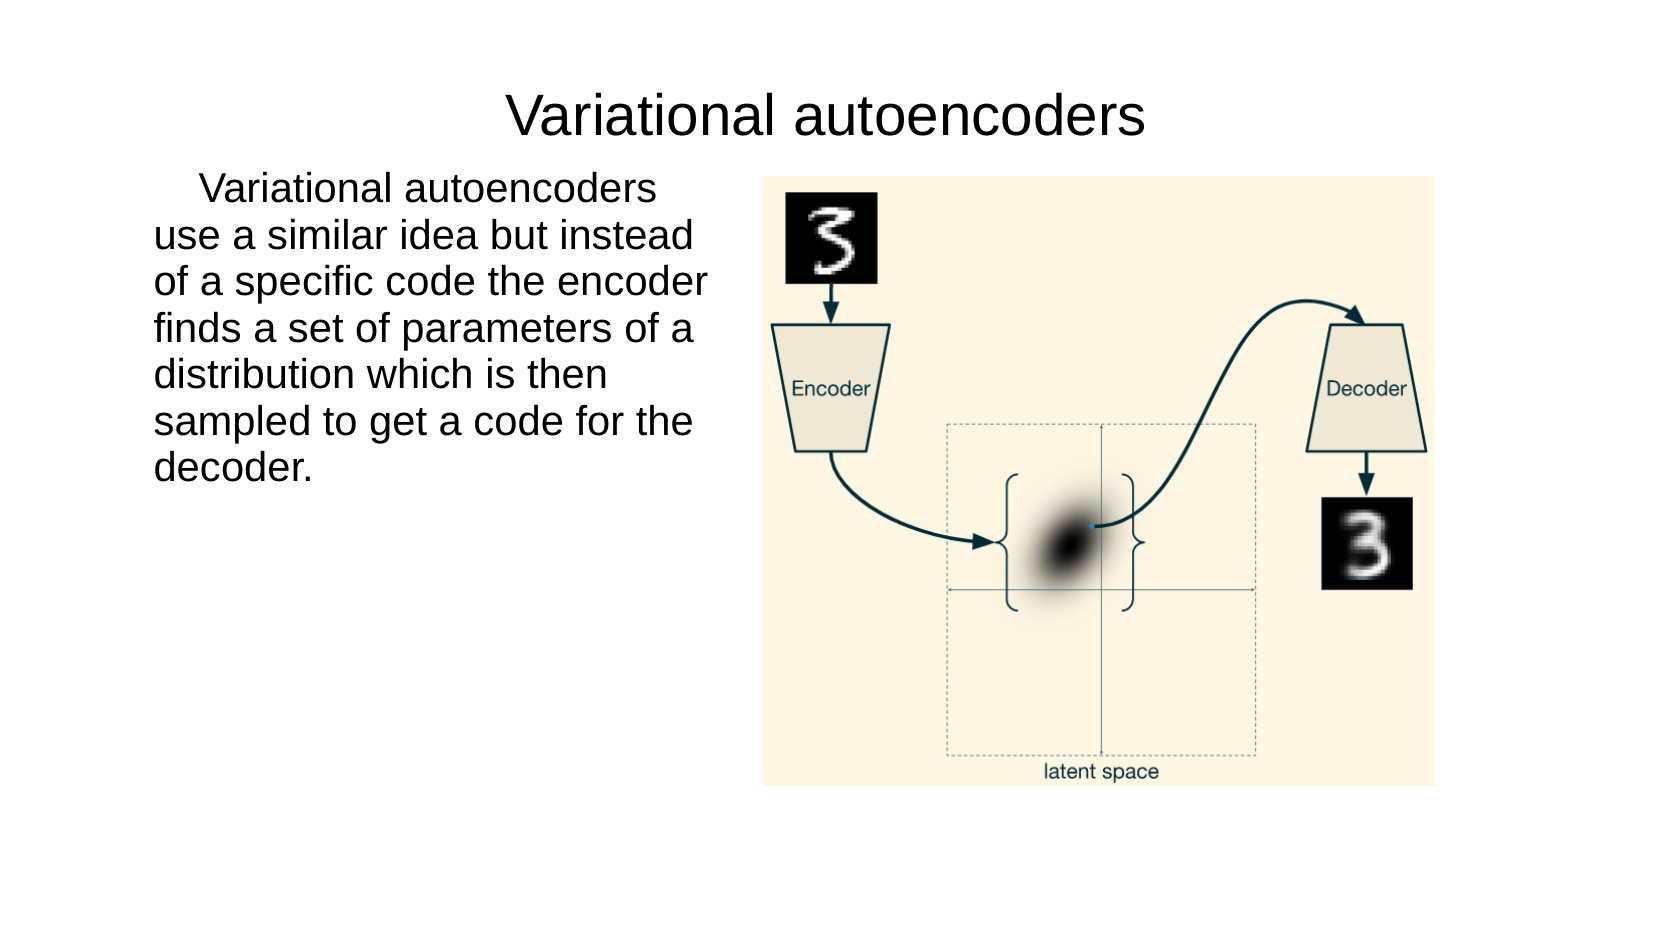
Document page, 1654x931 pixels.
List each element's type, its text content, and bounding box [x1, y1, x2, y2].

picture [763, 176, 1435, 786]
list Variational autoencoders use a similar idea but instead of a specific code the encoder finds a set of parameters of a distribution which is then sampled to get a code for the decoder. [82, 165, 1571, 758]
title Variational autoencoders [82, 37, 1571, 165]
